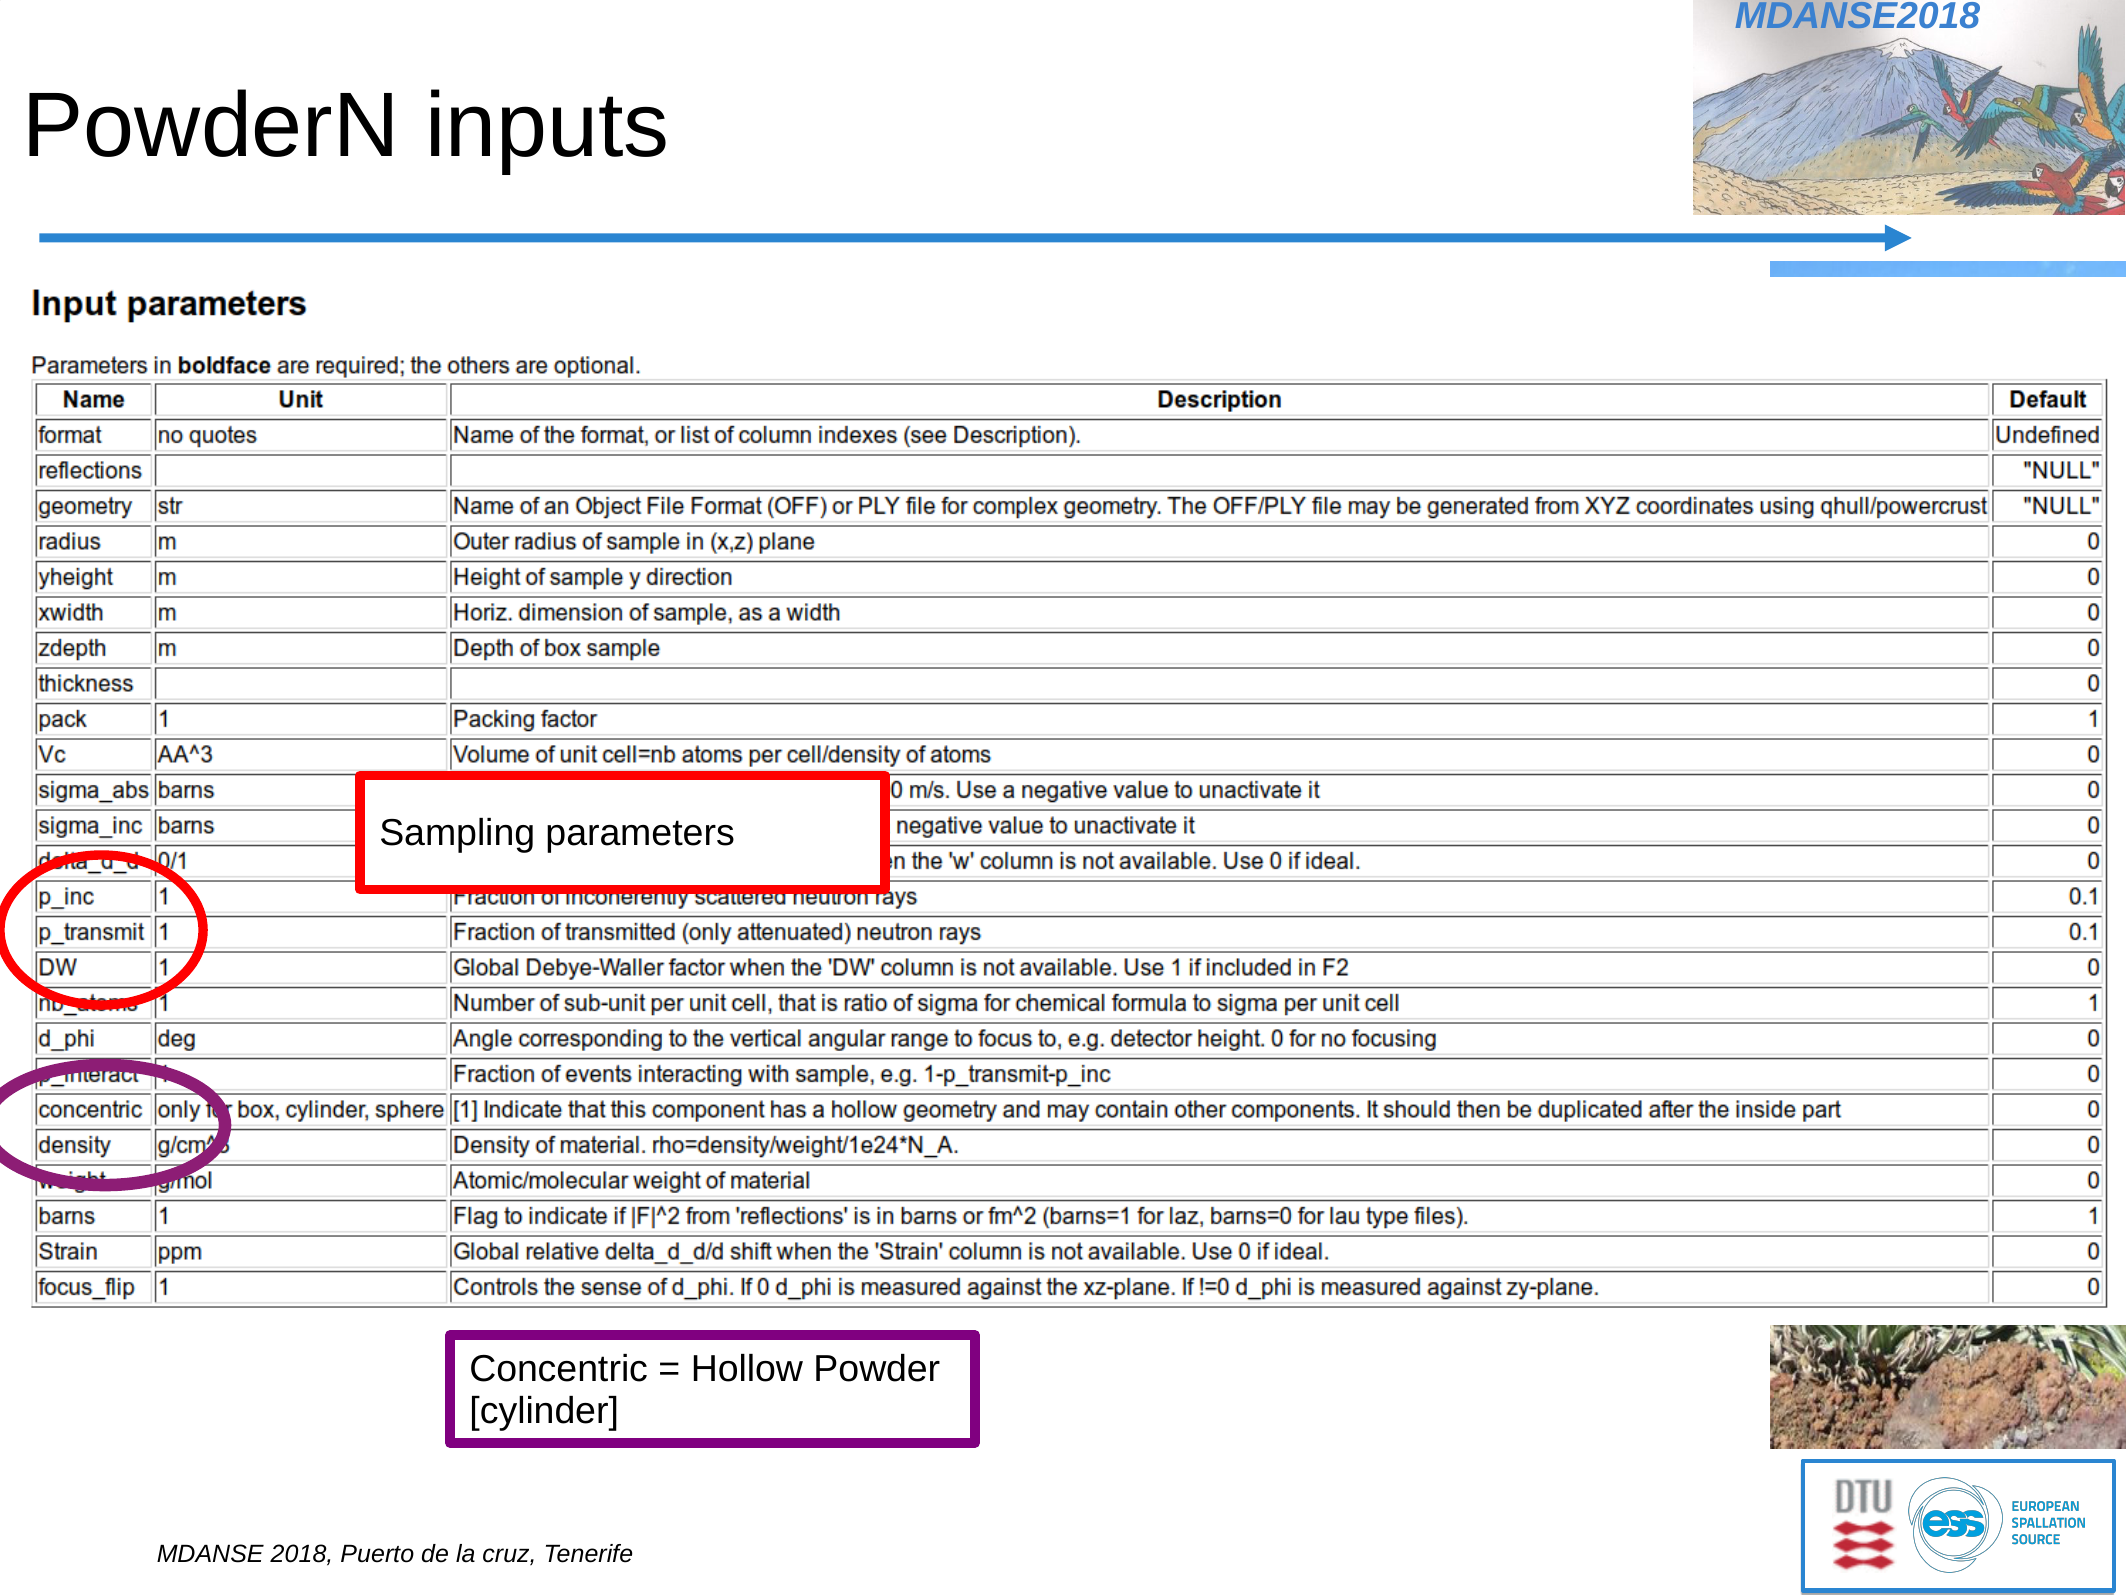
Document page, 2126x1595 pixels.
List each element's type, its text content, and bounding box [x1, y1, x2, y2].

picture [6, 1072, 218, 1178]
text_box Sampling parameters [360, 775, 886, 890]
picture [6, 261, 2126, 1449]
picture [1908, 1477, 2085, 1573]
picture [1832, 1477, 1897, 1573]
title PowderN inputs [22, 40, 1938, 209]
text_box Concentric = Hollow Powder [cylinder] [450, 1335, 976, 1444]
picture [6, 860, 198, 1000]
picture [1693, 0, 2125, 215]
